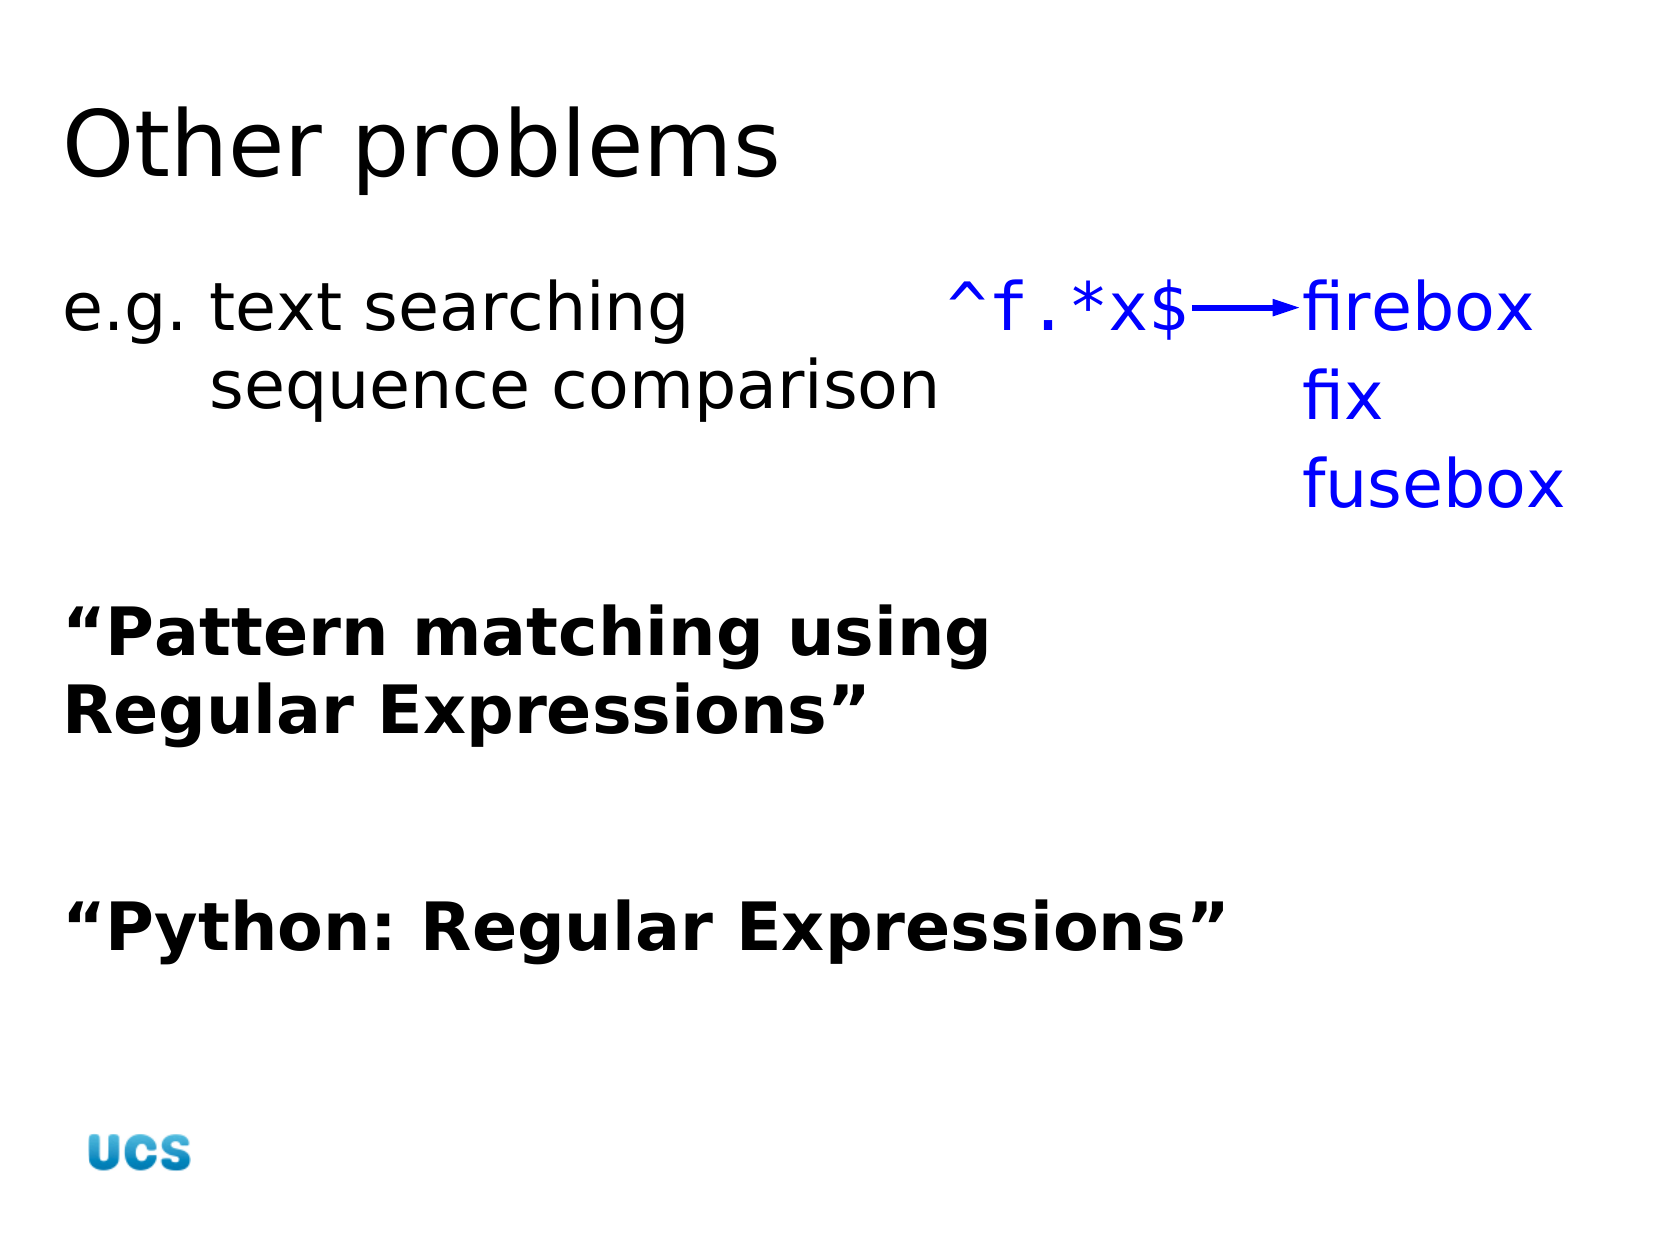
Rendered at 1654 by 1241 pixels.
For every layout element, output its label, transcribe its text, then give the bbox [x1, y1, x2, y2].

text_box fix [1299, 354, 1387, 439]
text_box “Python: Regular Expressions” [59, 885, 1235, 970]
text_box e.g. text searching sequence comparison [59, 265, 945, 428]
text_box “Pattern matching using Regular Expressions” [59, 590, 997, 753]
text_box Other problems [59, 88, 785, 202]
text_box ^f.*x$ [944, 265, 1193, 350]
text_box fusebox [1299, 442, 1570, 527]
text_box firebox [1299, 265, 1539, 350]
picture [88, 1133, 191, 1172]
